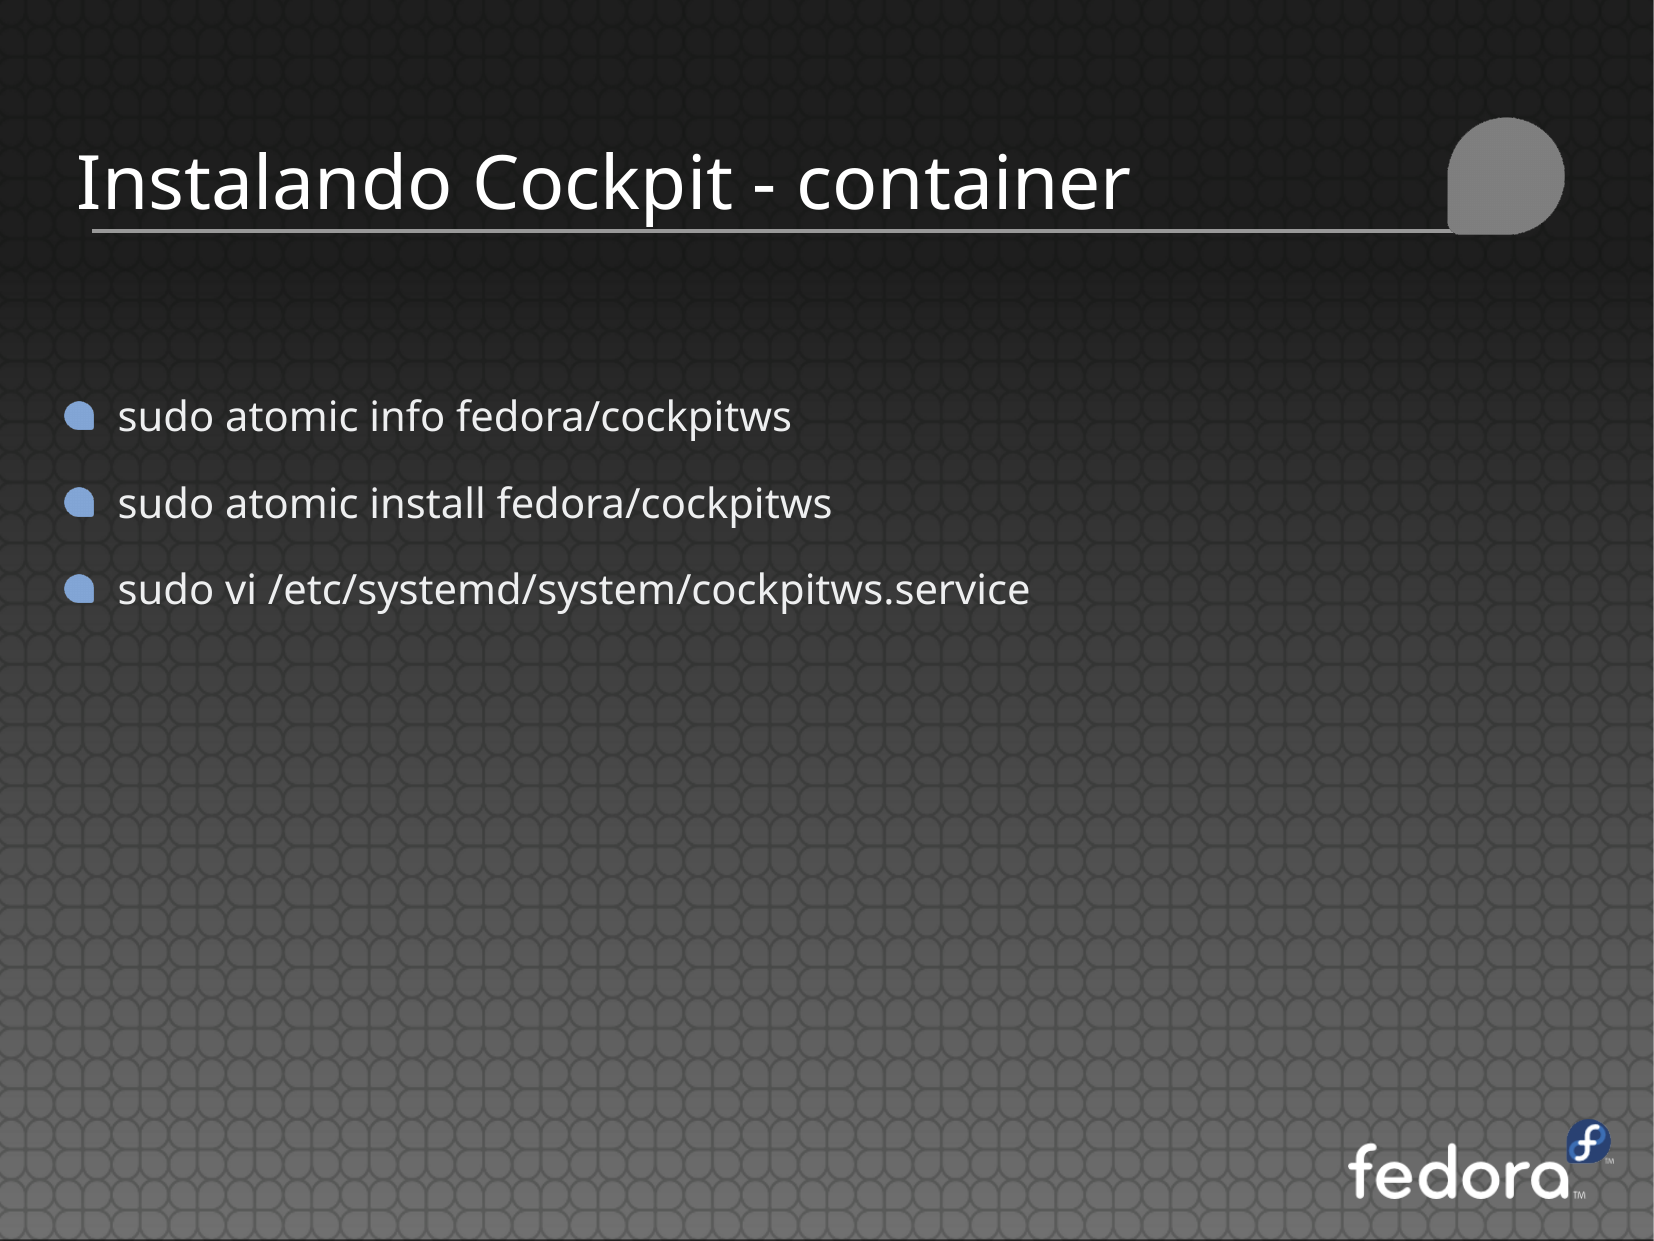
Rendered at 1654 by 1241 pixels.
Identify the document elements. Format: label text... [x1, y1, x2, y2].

title Instalando Cockpit - container [76, 112, 1566, 249]
list sudo atomic info fedora/cockpitws sudo atomic install fedora/cockpitws sudo vi /etc/systemd/system/cockpitws.service [46, 300, 1536, 1241]
picture [0, 0, 1654, 1241]
